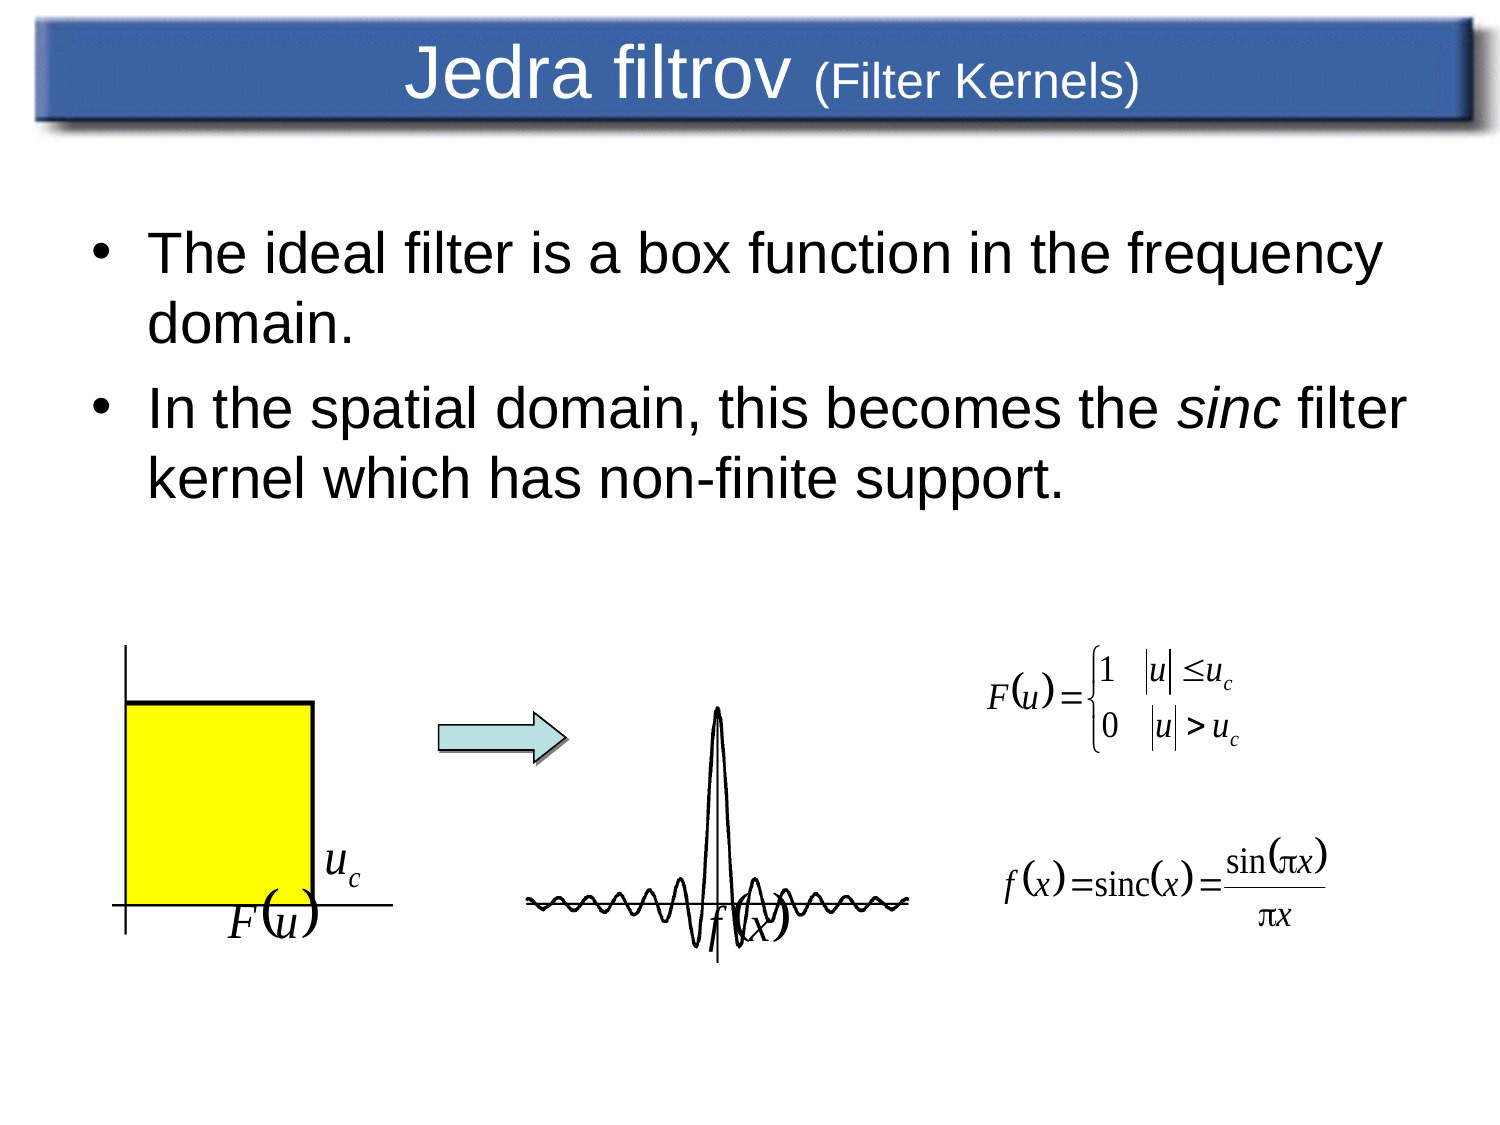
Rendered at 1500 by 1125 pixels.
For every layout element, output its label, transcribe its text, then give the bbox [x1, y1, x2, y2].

picture [33, 14, 1500, 141]
text_box [438, 712, 566, 763]
title Jedra filtrov (Filter Kernels) [97, 16, 1448, 122]
chart [219, 823, 370, 960]
chart [980, 637, 1249, 763]
picture [112, 645, 909, 963]
list The ideal filter is a box function in the frequency domain. In the spatial domain, this becomes the sinc filter kernel which has non-finite support. [76, 208, 1427, 951]
chart [992, 837, 1334, 935]
chart [692, 890, 795, 963]
